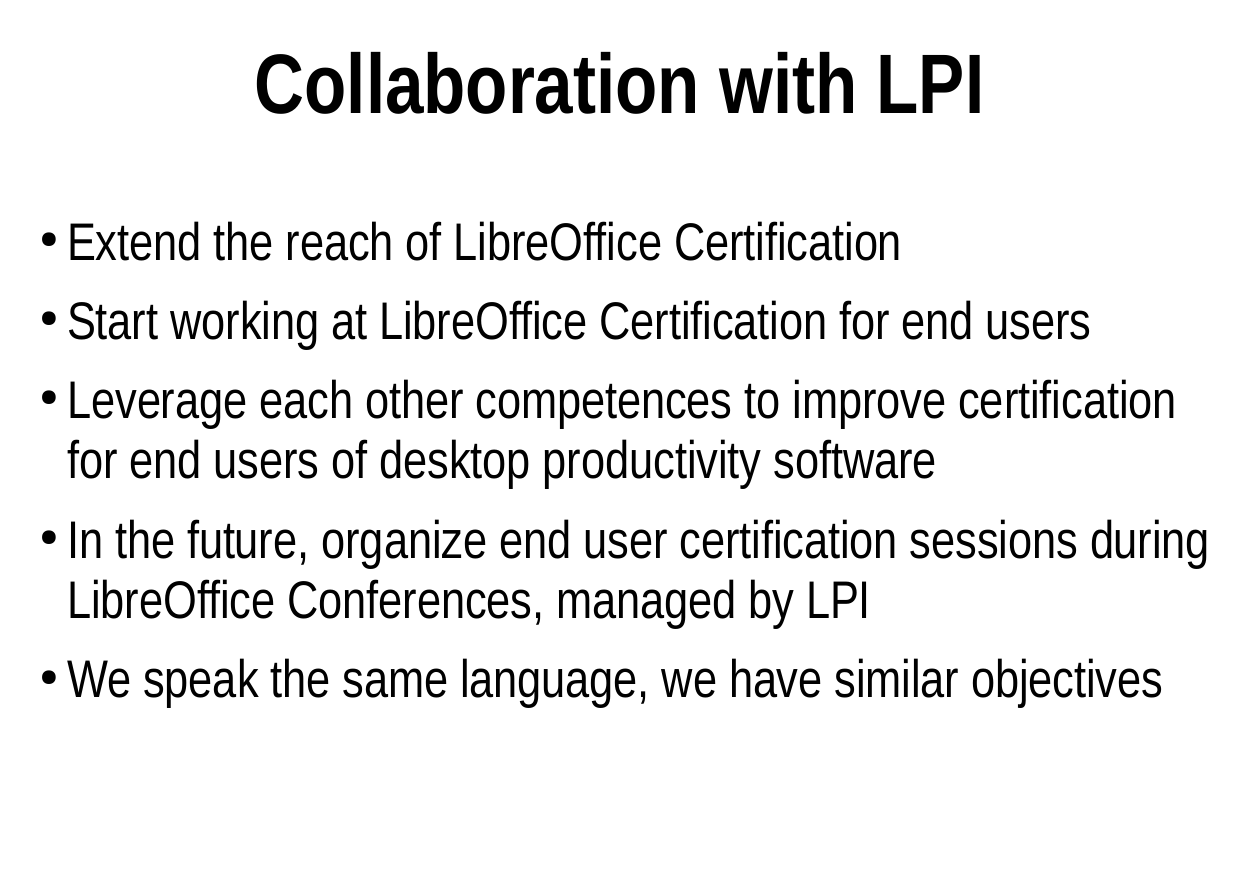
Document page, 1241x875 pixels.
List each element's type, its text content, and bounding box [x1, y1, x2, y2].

title Collaboration with LPI [11, 12, 1229, 155]
list Extend the reach of LibreOffice Certification Start working at LibreOffice Certification for end users Leverage each other competences to improve certification for end users of desktop productivity software In the future, organize end user certification sessions during LibreOffice Conferences, managed by LPI We speak the same language, we have similar objectives [11, 210, 1229, 863]
